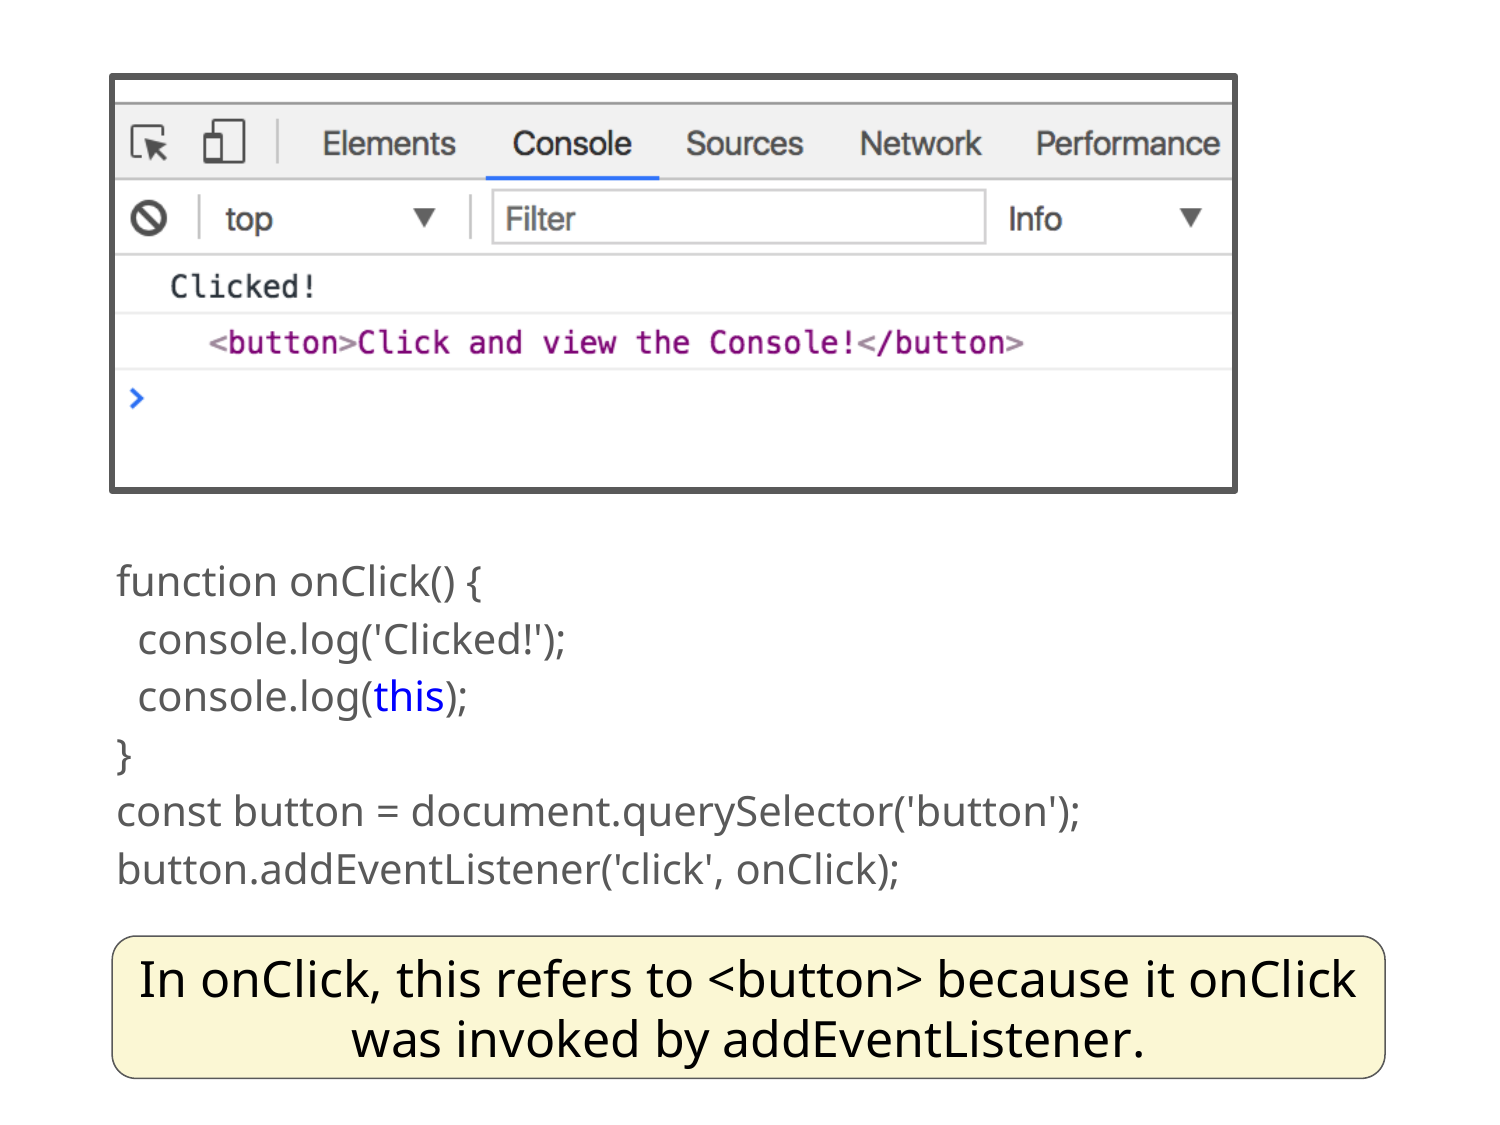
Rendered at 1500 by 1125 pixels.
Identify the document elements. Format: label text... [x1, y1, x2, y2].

list function onClick() { console.log('Clicked!'); console.log(this); } const button = document.querySelector('button'); button.addEventListener('click', onClick); [101, 532, 1429, 915]
picture [114, 79, 1233, 488]
text_box In onClick, this refers to <button> because it onClick was invoked by addEventListener. [112, 936, 1386, 1079]
